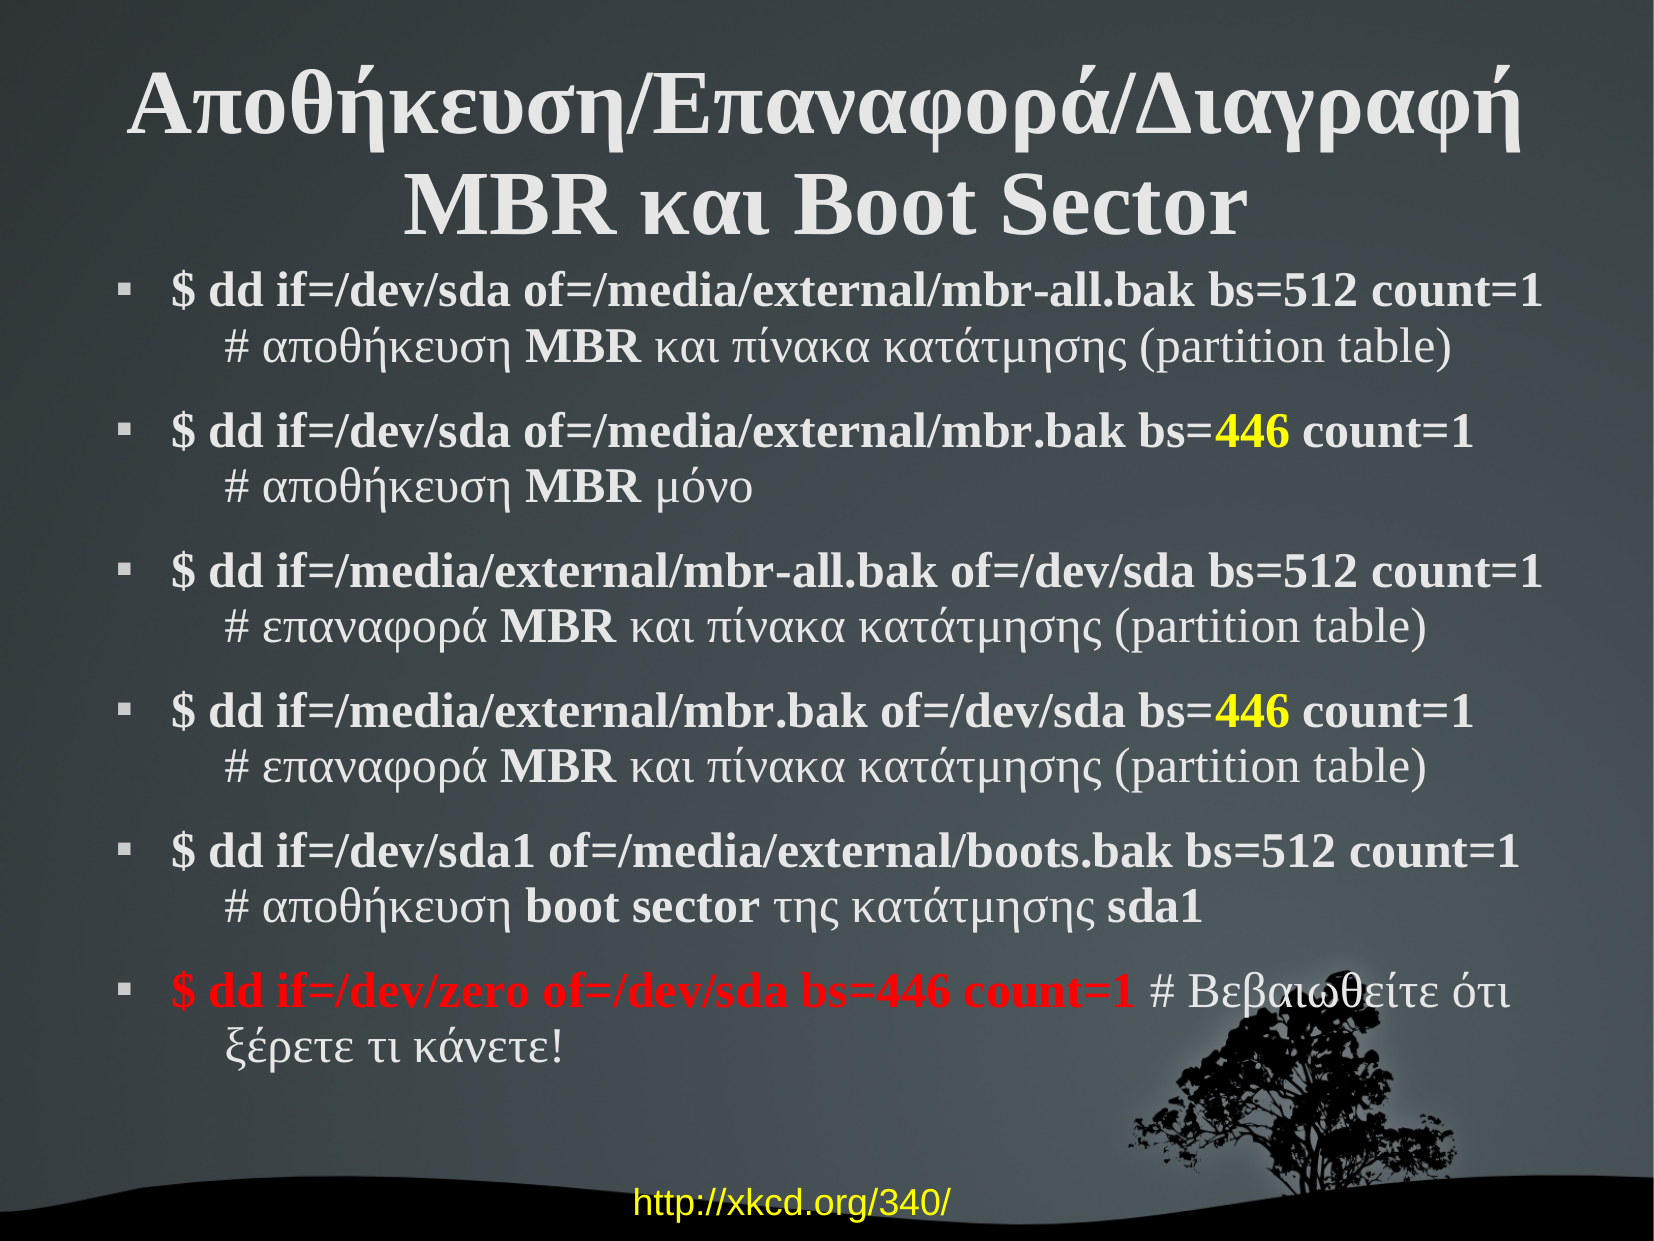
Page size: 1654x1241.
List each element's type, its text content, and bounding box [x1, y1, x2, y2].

title Αποθήκευση/Επαναφορά/Διαγραφή MBR και Boot Sector [82, 33, 1571, 262]
list $ dd if=/dev/sda of=/media/external/mbr-all.bak bs=512 count=1 # αποθήκευση MBR και πίνακα κατάτμησης (partition table) $ dd if=/dev/sda of=/media/external/mbr.bak bs=446 count=1 # αποθήκευση MBR μόνο $ dd if=/media/external/mbr-all.bak of=/dev/sda bs=512 count=1 # επαναφορά MBR και πίνακα κατάτμησης (partition table) $ dd if=/media/external/mbr.bak of=/dev/sda bs=446 count=1 # επαναφορά MBR και πίνακα κατάτμησης (partition table) $ dd if=/dev/sda1 of=/media/external/boots.bak bs=512 count=1 # αποθήκευση boot sector της κατάτμησης sda1 $ dd if=/dev/zero of=/dev/sda bs=446 count=1 # Βεβαιωθείτε ότι ξέρετε τι κάνετε! [82, 262, 1571, 1189]
picture [0, 0, 1654, 1241]
text_box http://xkcd.org/340/ [617, 1174, 984, 1232]
